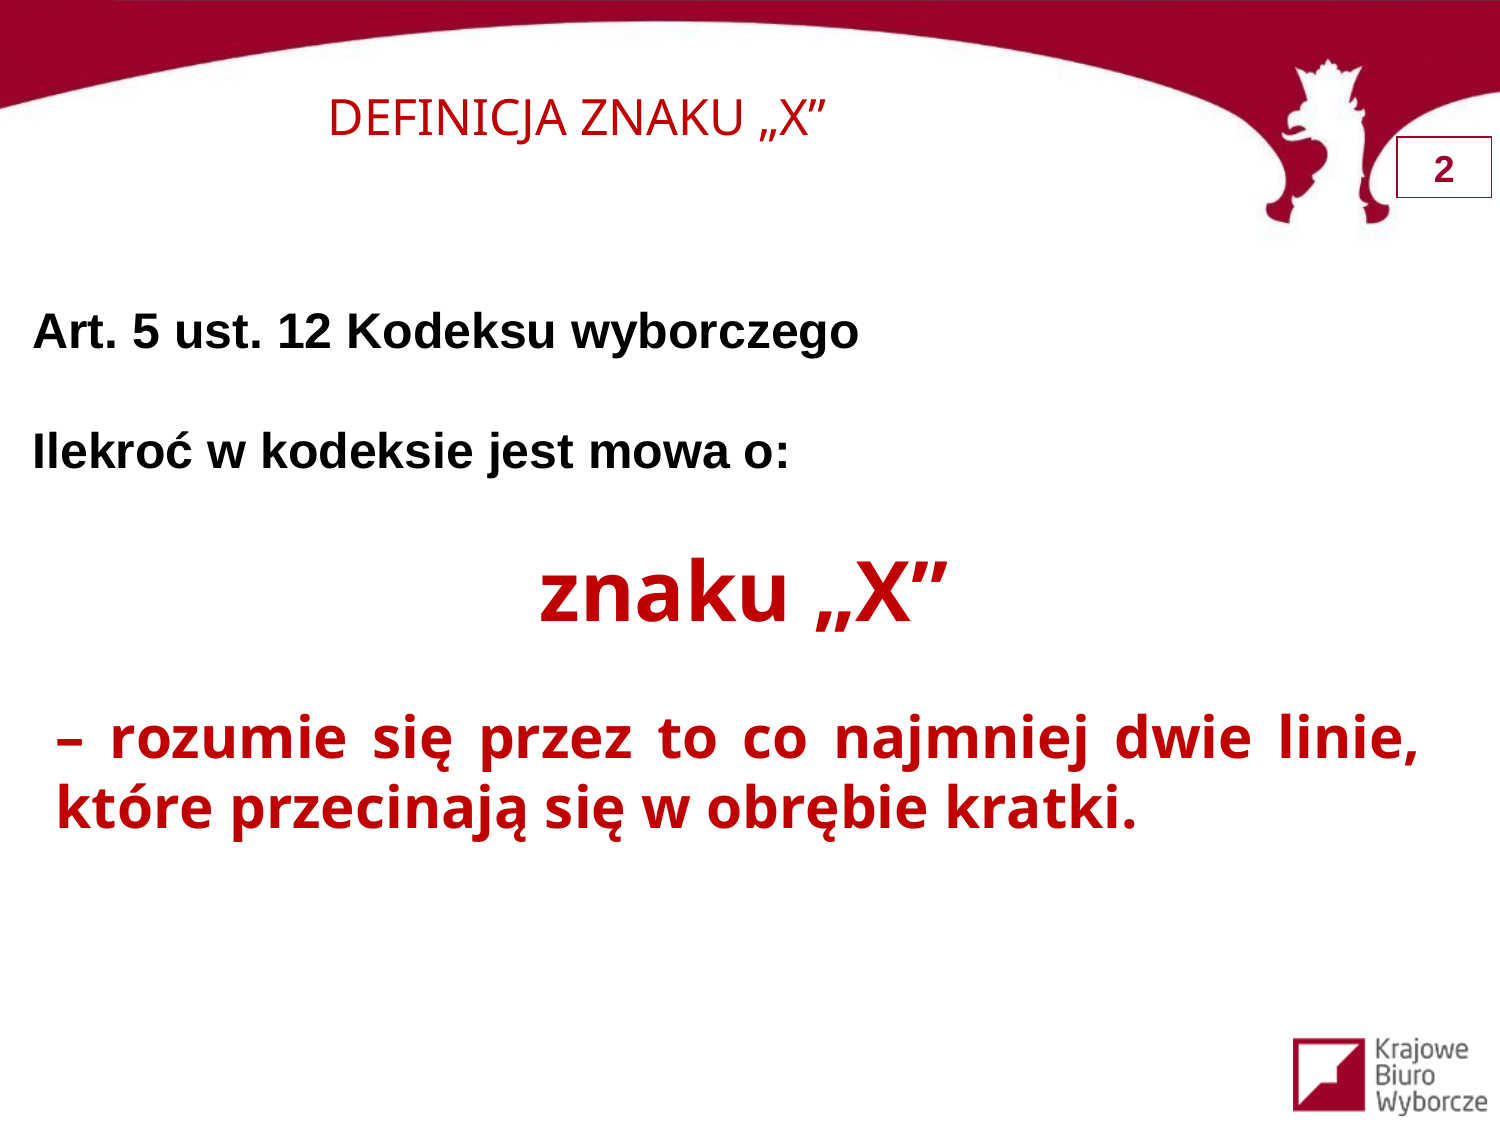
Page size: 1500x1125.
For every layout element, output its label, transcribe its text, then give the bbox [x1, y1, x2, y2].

picture [1293, 1035, 1489, 1118]
text_box Art. 5 ust. 12 Kodeksu wyborczego Ilekroć w kodeksie jest mowa o: znaku „X” [17, 290, 1471, 647]
text_box DEFINICJA ZNAKU „X” [312, 78, 1117, 154]
text_box – rozumie się przez to co najmniej dwie linie, które przecinają się w obrębie kratki. [41, 692, 1436, 848]
picture [0, 0, 1500, 262]
